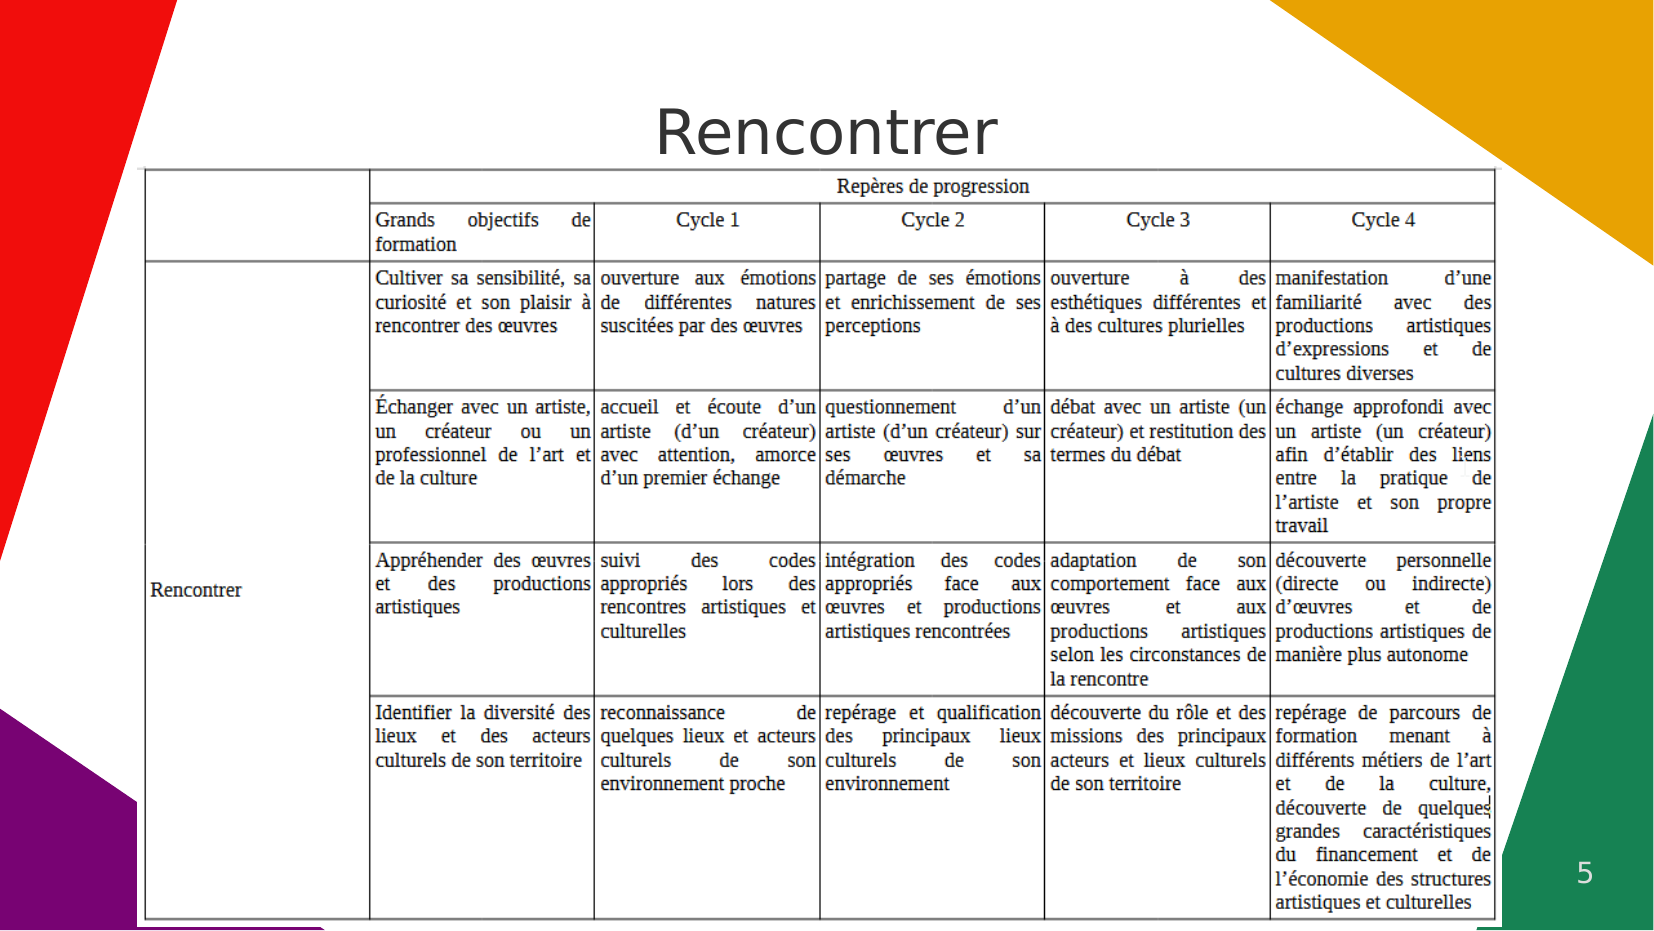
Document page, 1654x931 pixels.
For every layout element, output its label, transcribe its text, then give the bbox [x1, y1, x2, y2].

picture [137, 166, 1502, 927]
title Rencontrer [118, 59, 1536, 207]
